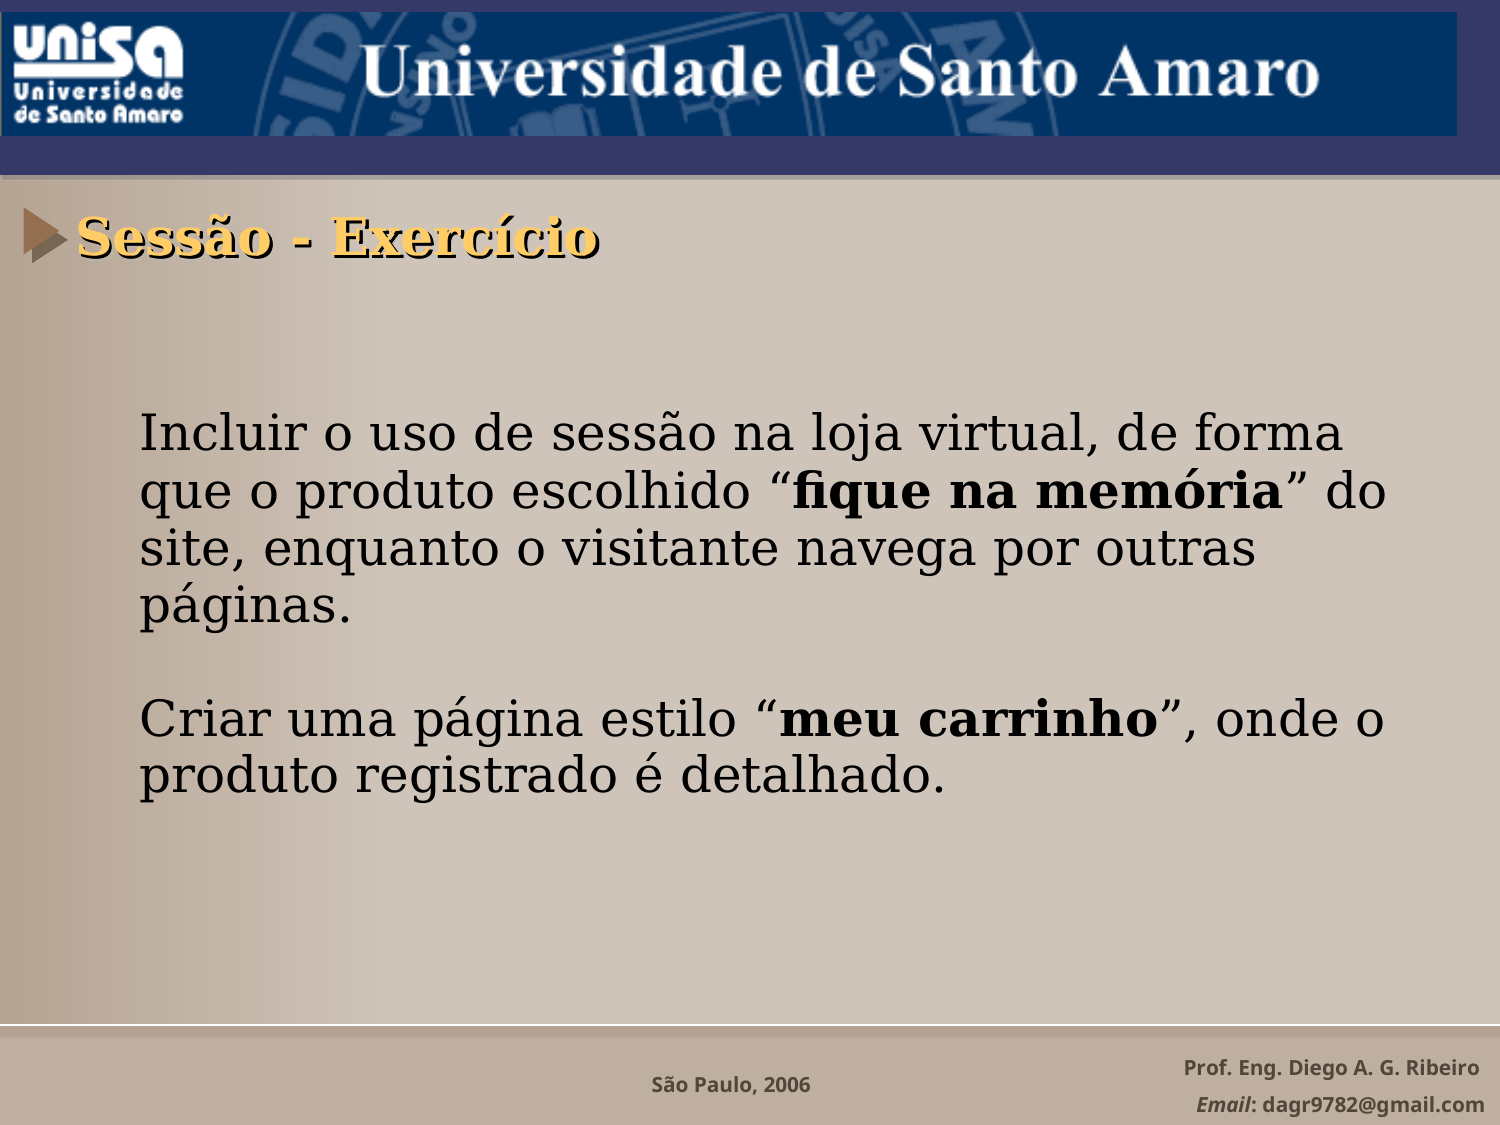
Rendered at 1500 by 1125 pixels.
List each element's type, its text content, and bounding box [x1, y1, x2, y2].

text_box Sessão - Exercício [75, 207, 701, 268]
text_box [23, 207, 60, 255]
text_box Incluir o uso de sessão na loja virtual, de forma que o produto escolhido “fique na memória” do site, enquanto o visitante navega por outras páginas. Criar uma página estilo “meu carrinho”, onde o produto registrado é detalhado. [124, 397, 1426, 812]
